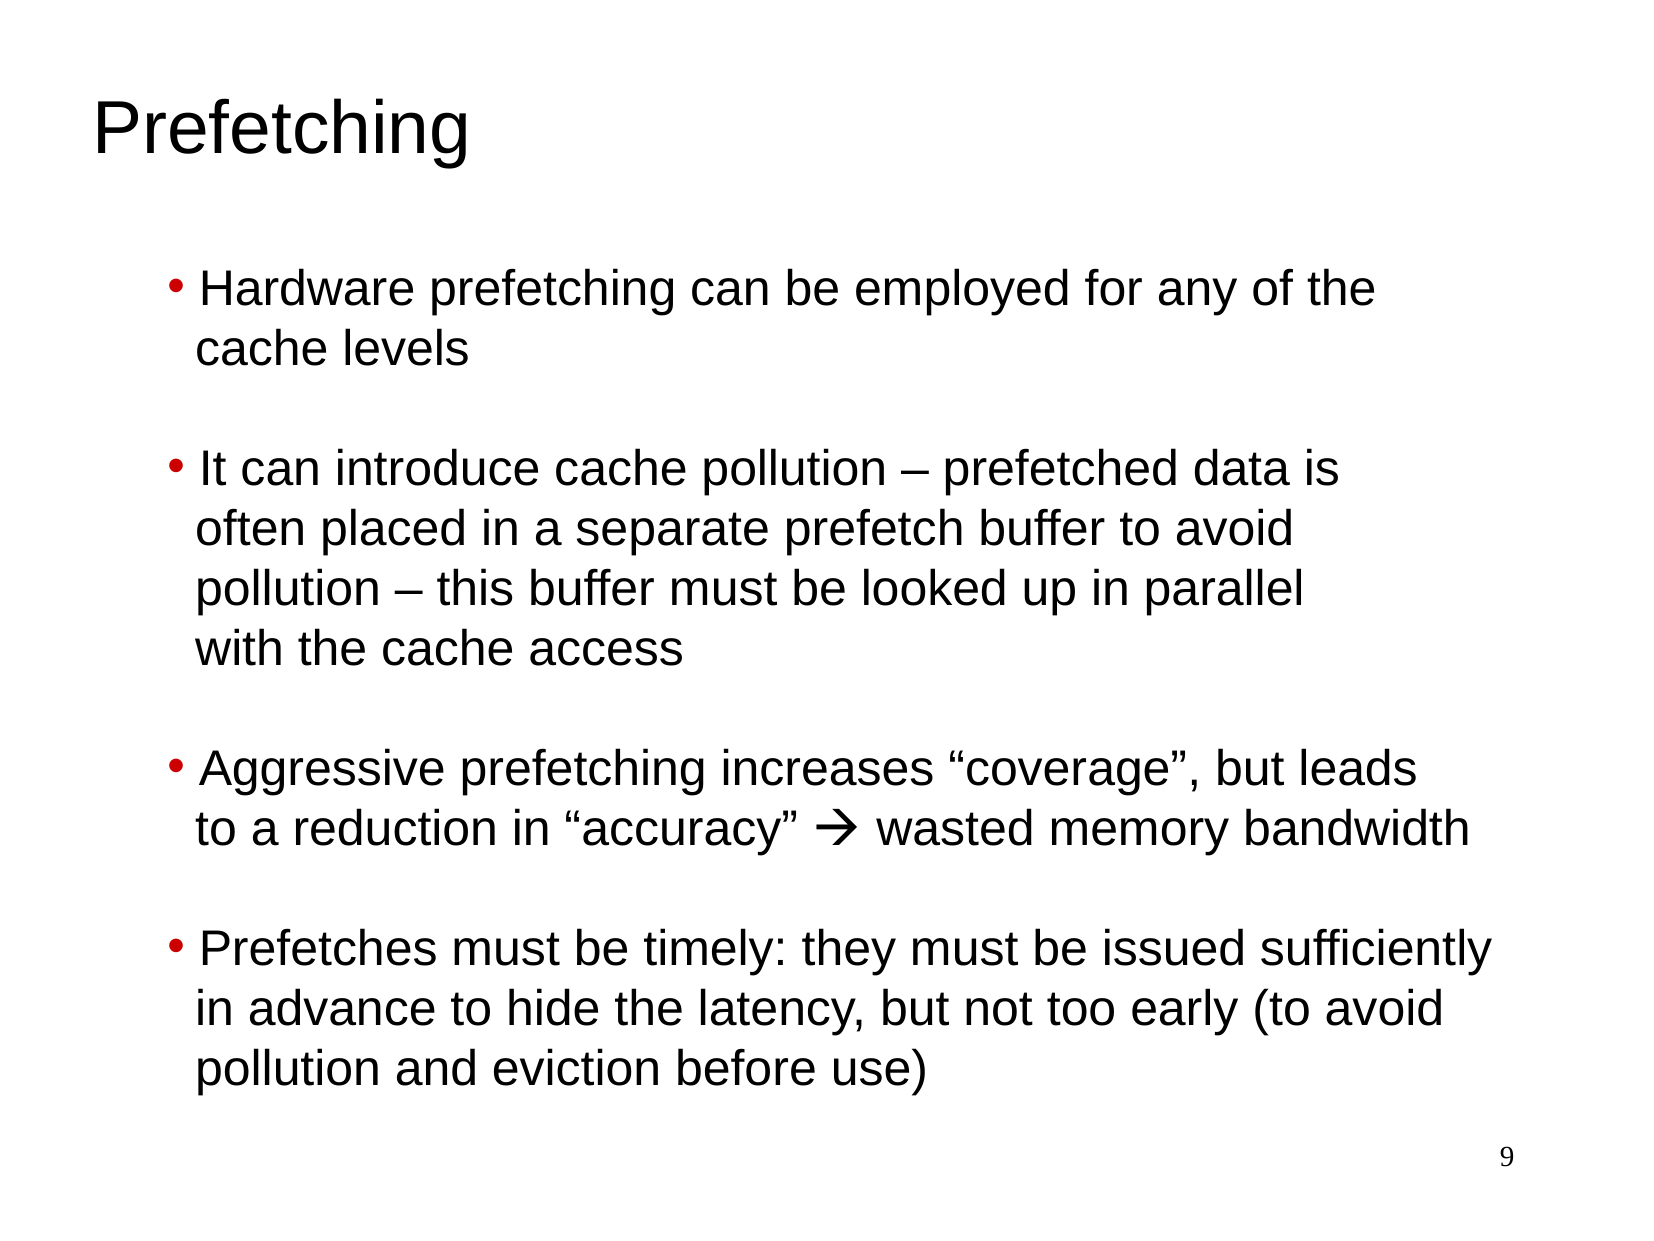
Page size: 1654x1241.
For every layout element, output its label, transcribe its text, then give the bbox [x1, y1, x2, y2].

text_box <number> [1184, 1129, 1530, 1213]
text_box Hardware prefetching can be employed for any of the cache levels It can introduce cache pollution – prefetched data is often placed in a separate prefetch buffer to avoid pollution – this buffer must be looked up in parallel with the cache access Aggressive prefetching increases “coverage”, but leads to a reduction in “accuracy”  wasted memory bandwidth Prefetches must be timely: they must be issued sufficiently in advance to hide the latency, but not too early (to avoid pollution and eviction before use) [152, 247, 1509, 1104]
text_box Prefetching [77, 71, 487, 177]
